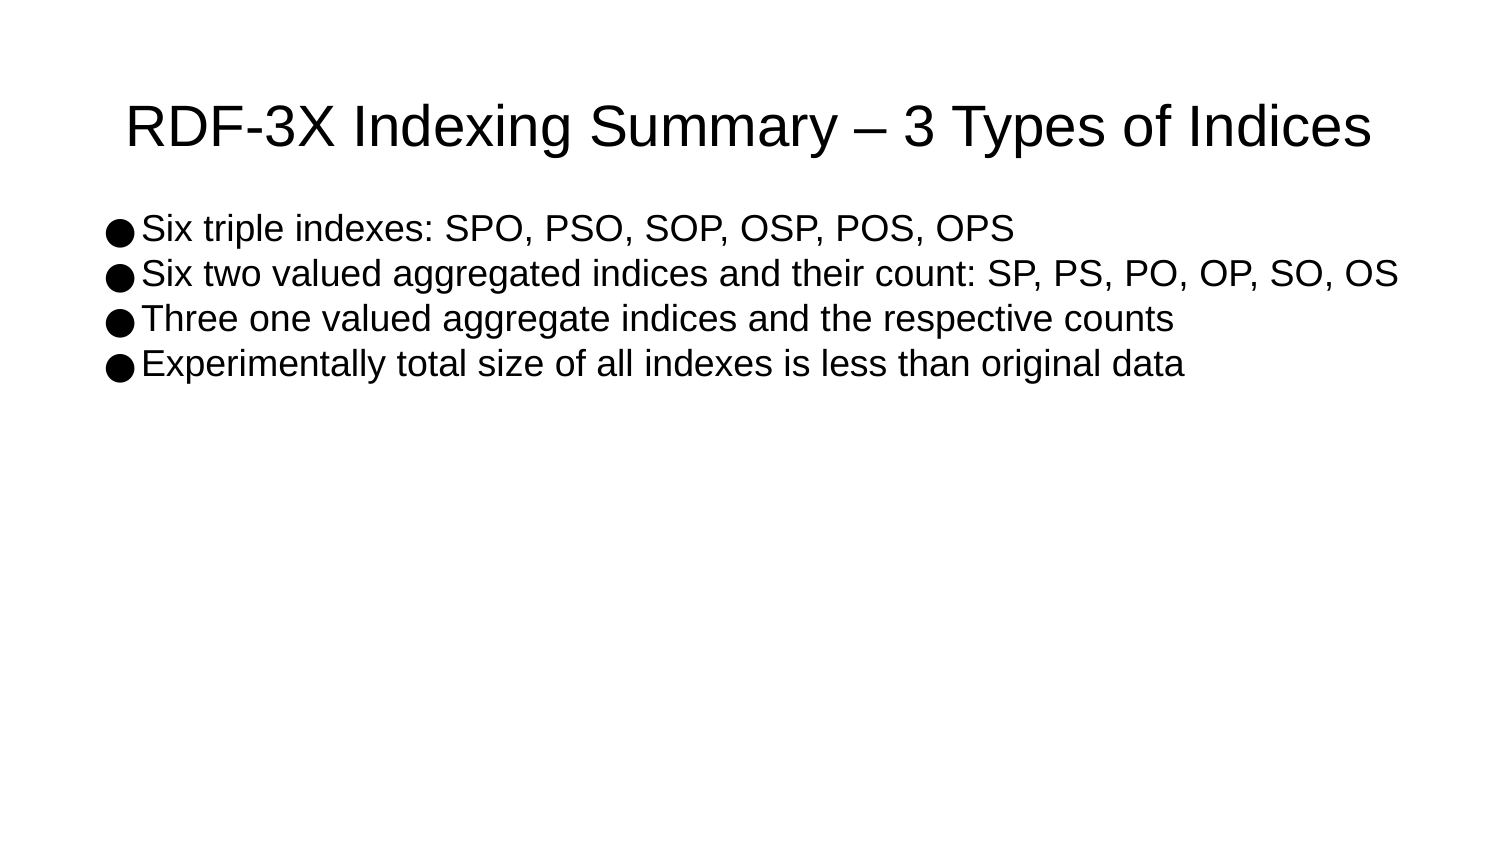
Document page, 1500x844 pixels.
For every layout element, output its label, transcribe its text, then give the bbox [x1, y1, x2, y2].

text_box RDF-3X Indexing Summary – 3 Types of Indices [51, 72, 1449, 167]
text_box Six triple indexes: SPO, PSO, SOP, OSP, POS, OPS Six two valued aggregated indices and their count: SP, PS, PO, OP, SO, OS Three one valued aggregate indices and the respective counts Experimentally total size of all indexes is less than original data [51, 189, 1449, 750]
